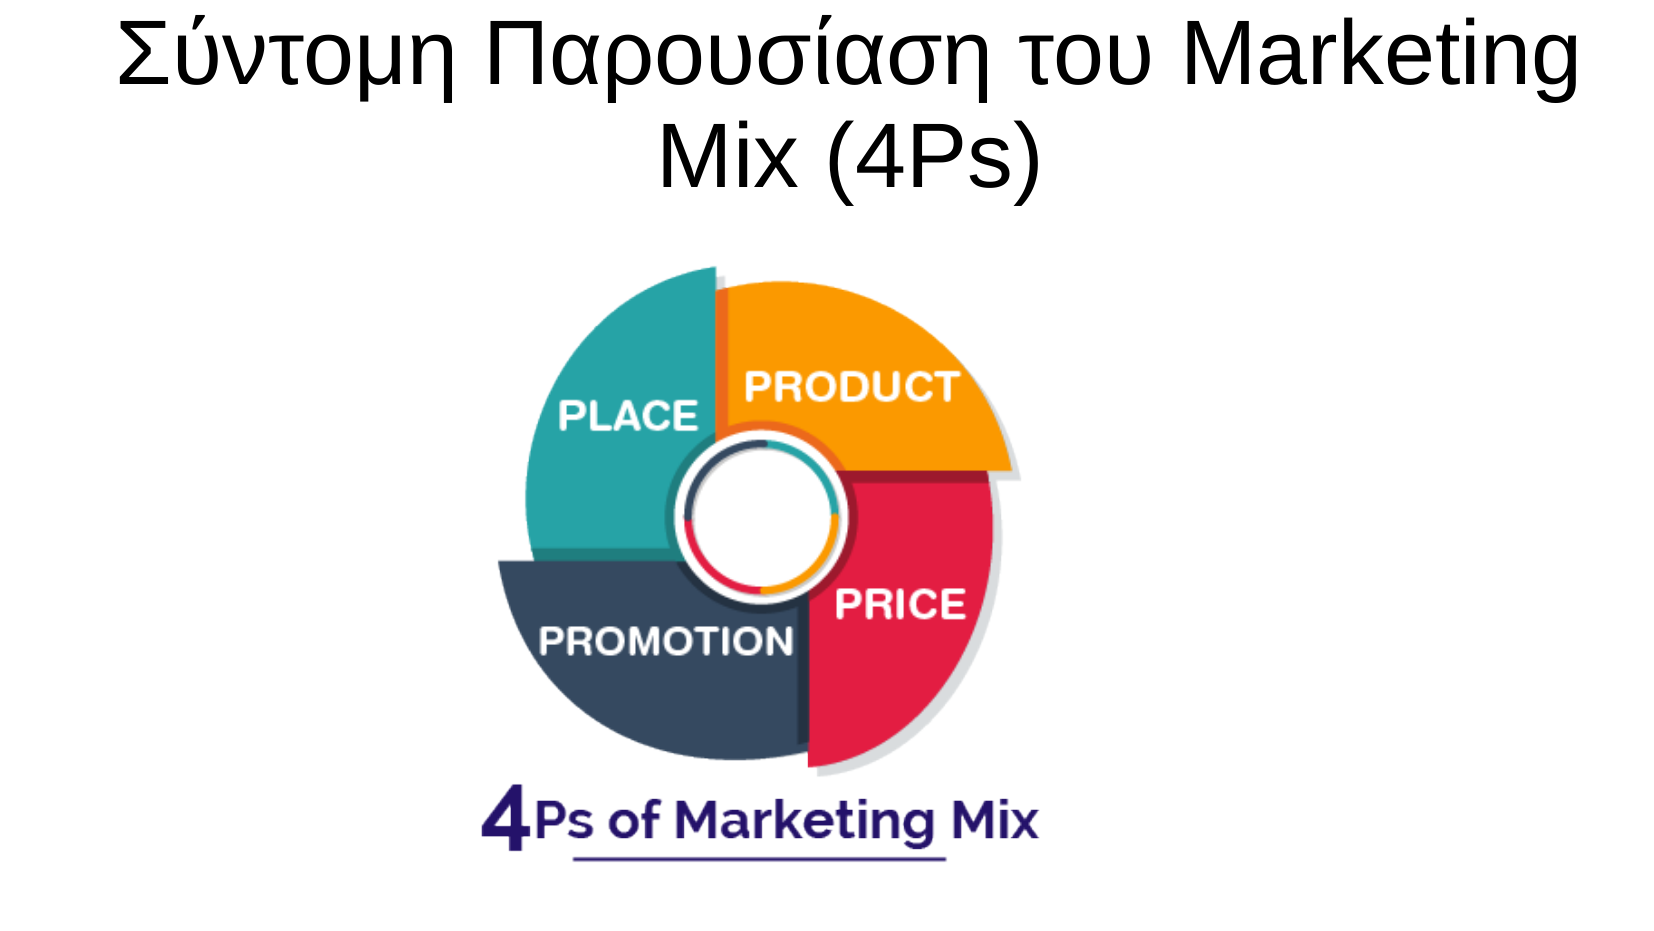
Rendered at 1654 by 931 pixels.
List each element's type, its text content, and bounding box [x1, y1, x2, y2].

title Σύντομη Παρουσίαση του Marketing Mix (4Ps) [106, 1, 1595, 207]
picture [442, 250, 1078, 886]
